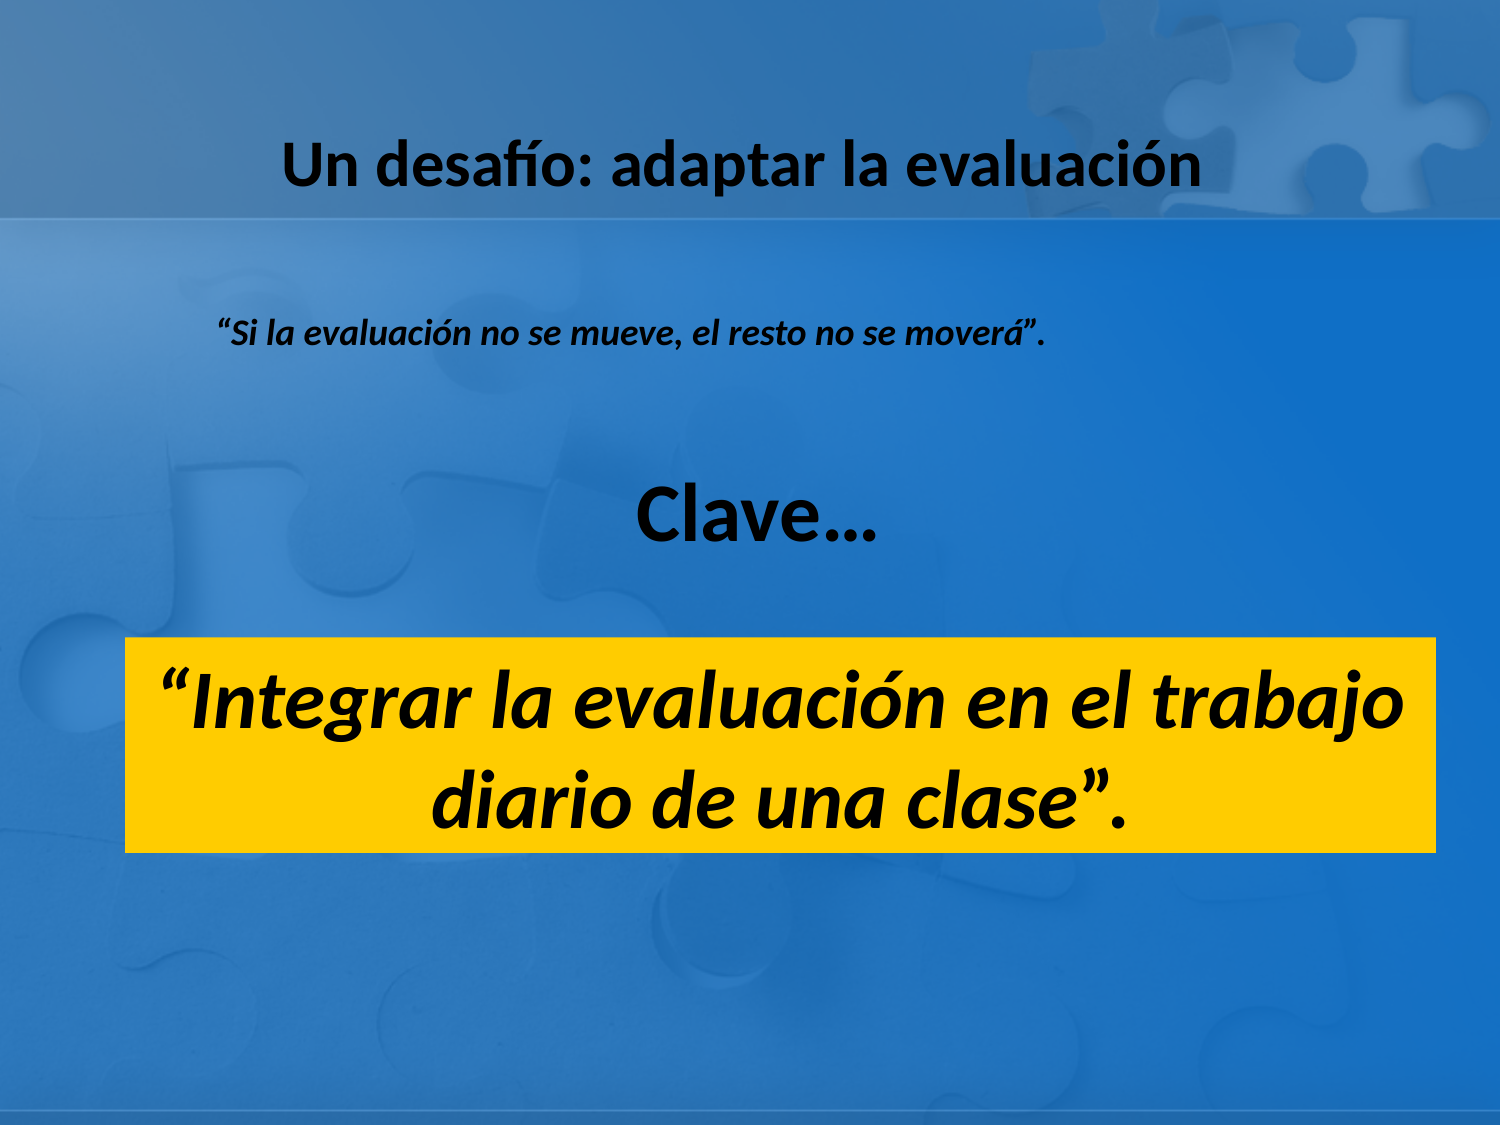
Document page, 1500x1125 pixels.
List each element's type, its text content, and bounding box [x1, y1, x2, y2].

text_box “Integrar la evaluación en el trabajo diario de una clase”. [125, 637, 1436, 853]
text_box Clave… [262, 450, 1274, 566]
text_box “Si la evaluación no se mueve, el resto no se moverá”. [199, 299, 1338, 361]
picture [0, 225, 1500, 1125]
text_box Un desafío: adaptar la evaluación [87, 112, 1399, 208]
